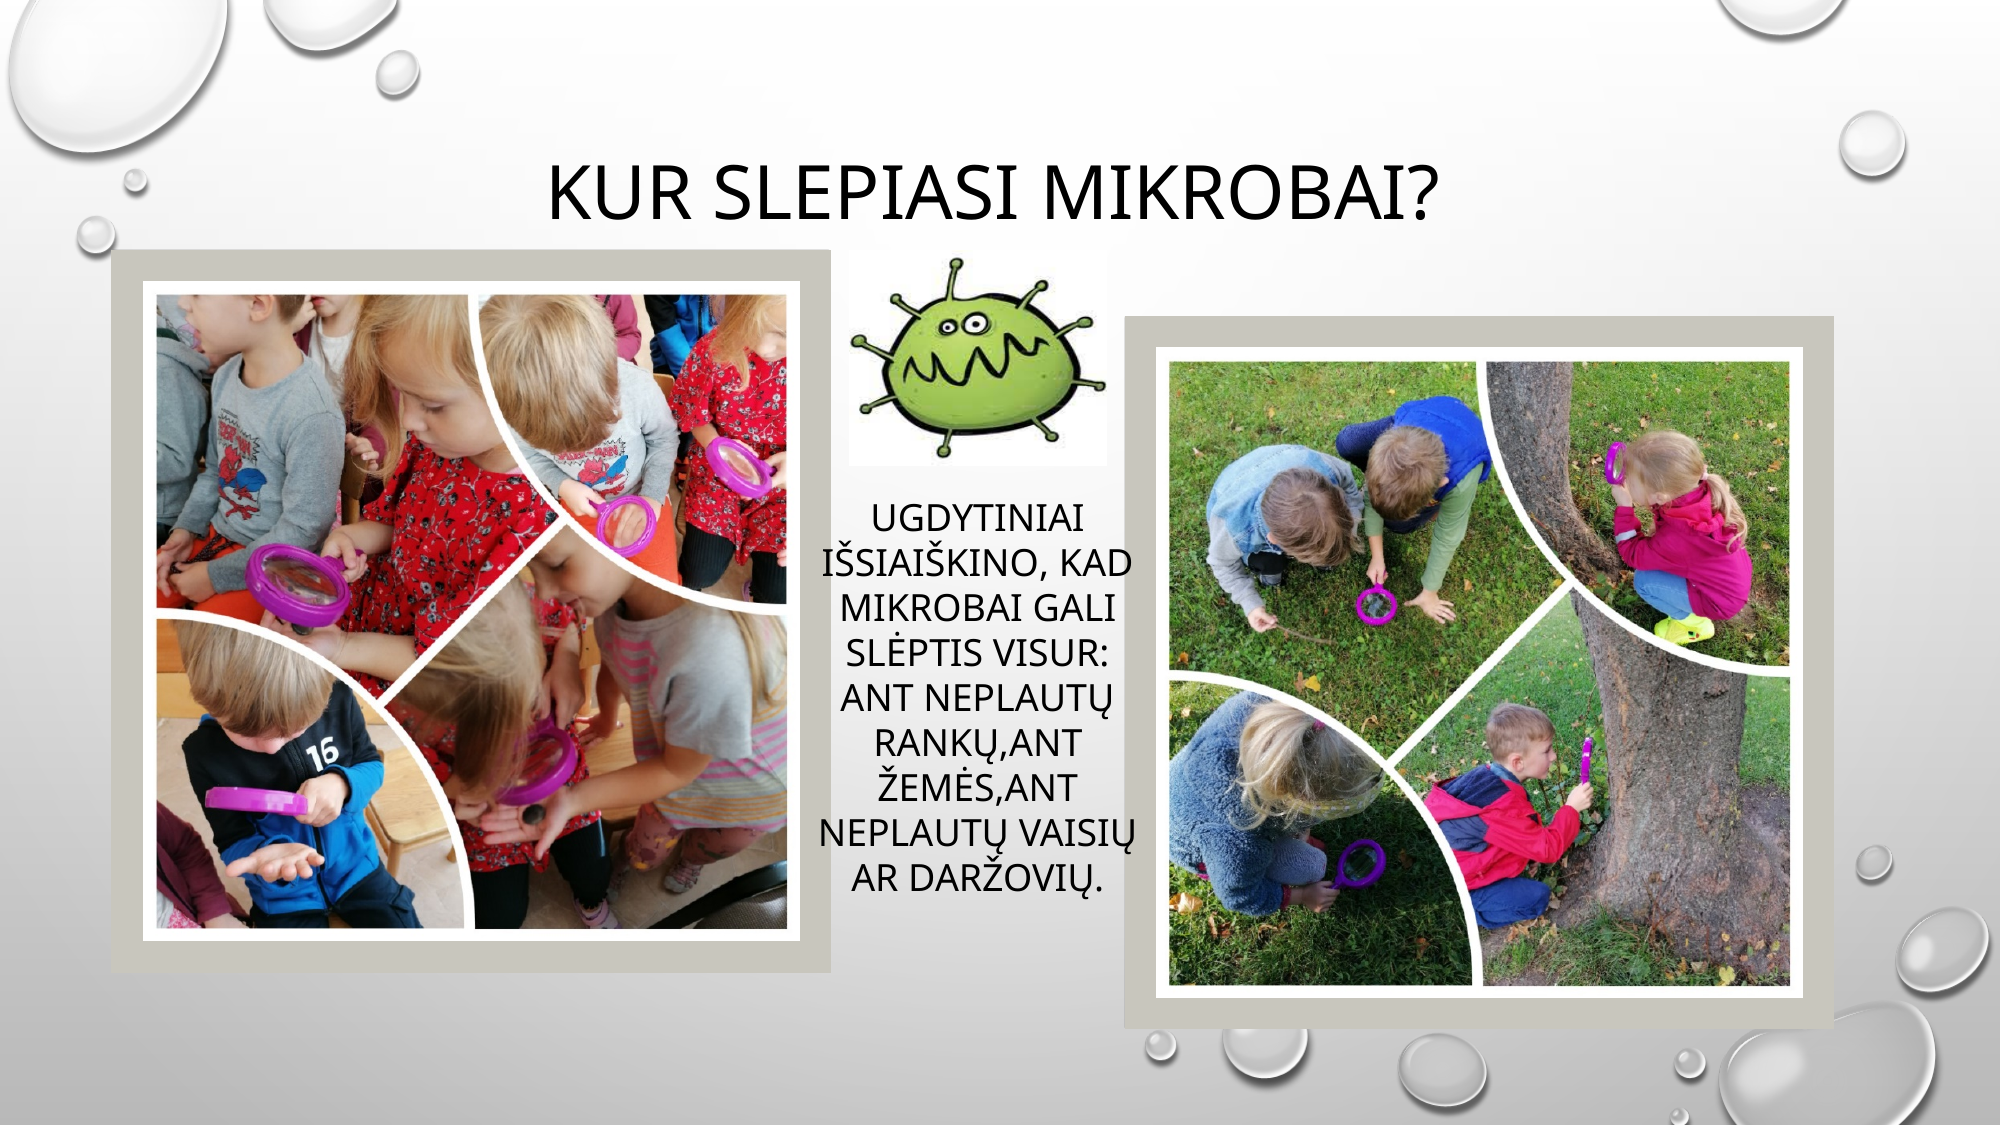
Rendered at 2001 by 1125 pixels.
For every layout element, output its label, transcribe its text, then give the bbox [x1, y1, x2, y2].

picture [849, 250, 1107, 466]
picture [142, 280, 800, 942]
title KUR SLEPIASI MIKROBAI? [142, 64, 1843, 327]
text_box UGDYTINIAI IŠSIAIŠKINO, KAD MIKROBAI GALI SLĖPTIS VISUR: ANT NEPLAUTŲ RANKŲ,ANT ŽEMĖS,ANT NEPLAUTŲ VAISIŲ AR DARŽOVIŲ. [799, 487, 1156, 907]
picture [1155, 347, 1803, 999]
